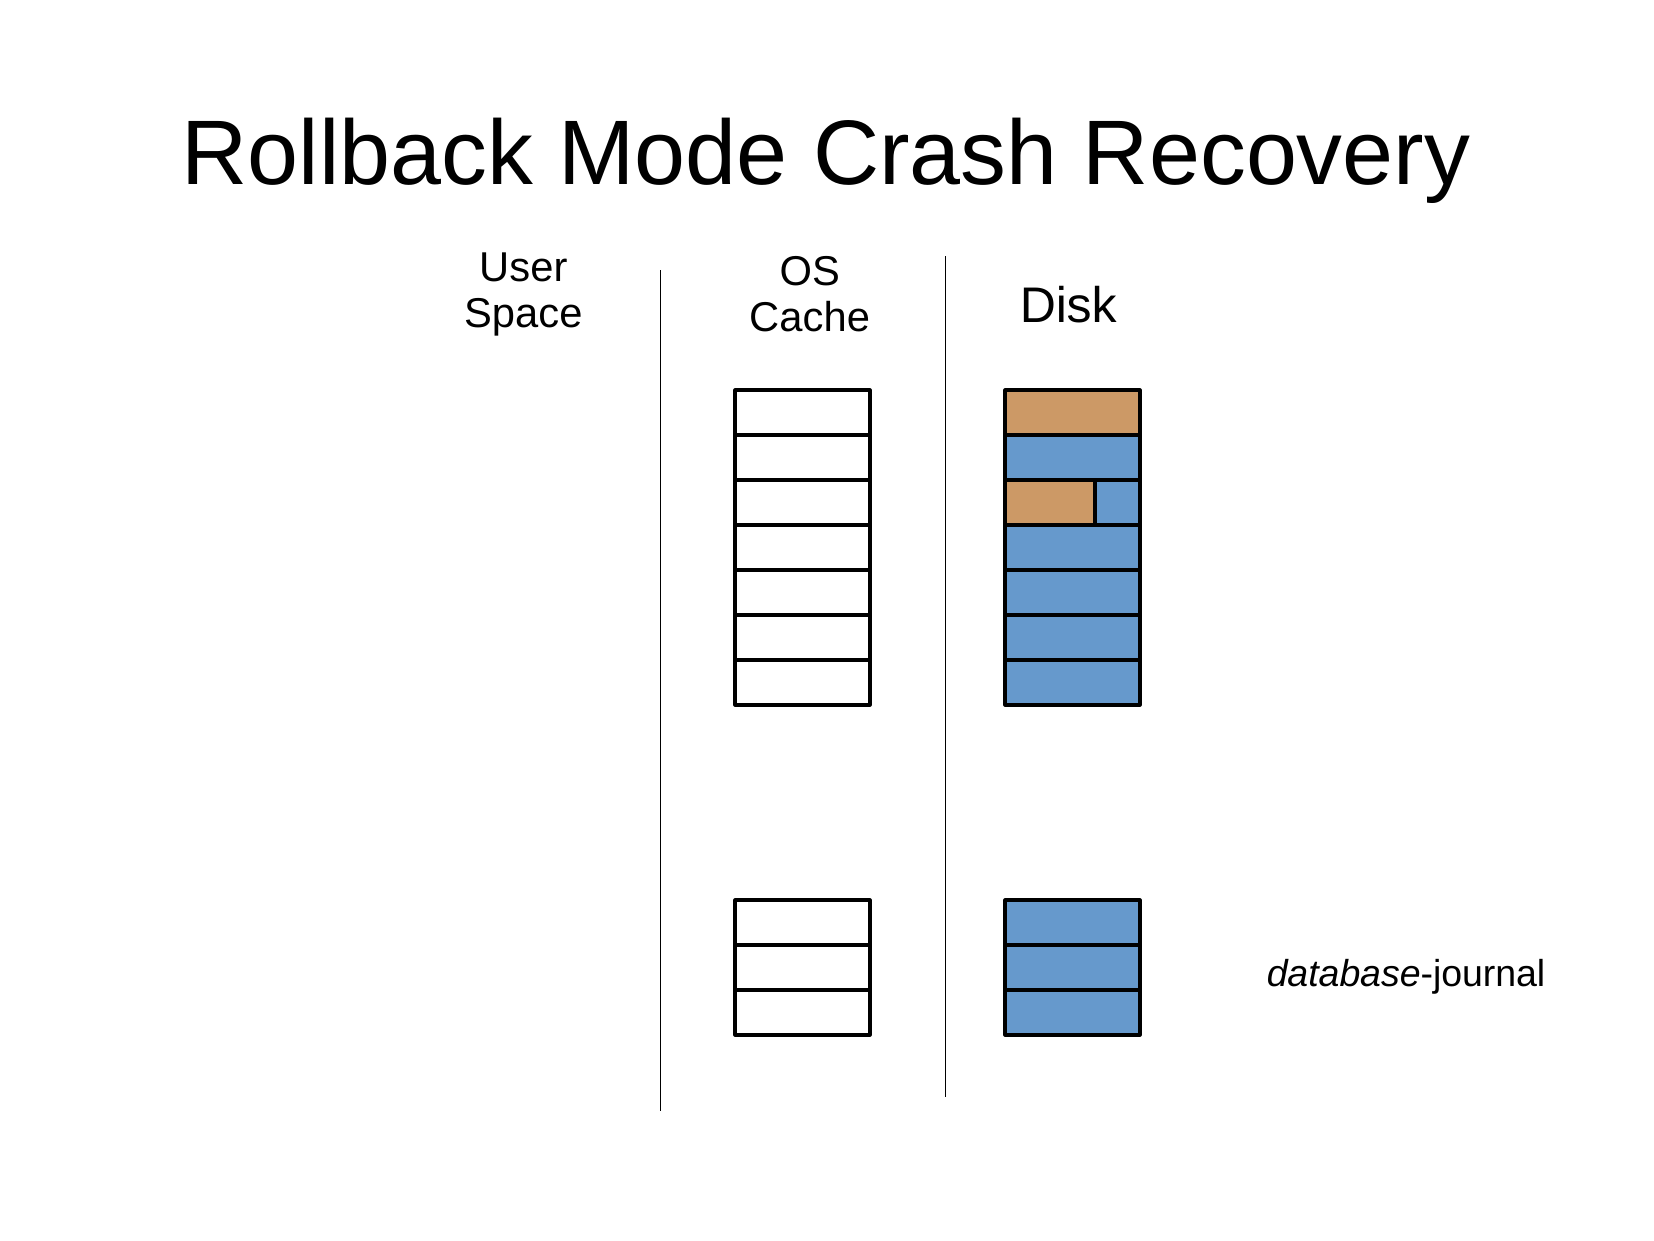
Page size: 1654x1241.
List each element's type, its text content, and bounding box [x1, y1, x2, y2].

text_box OS Cache [734, 240, 901, 349]
text_box database-journal [1252, 945, 1561, 1002]
text_box User Space [449, 236, 616, 346]
text_box [735, 390, 871, 706]
text_box [1005, 390, 1141, 706]
text_box [735, 900, 871, 1036]
text_box Disk [1005, 270, 1132, 342]
title Rollback Mode Crash Recovery [82, 49, 1571, 257]
text_box [1005, 900, 1141, 1036]
